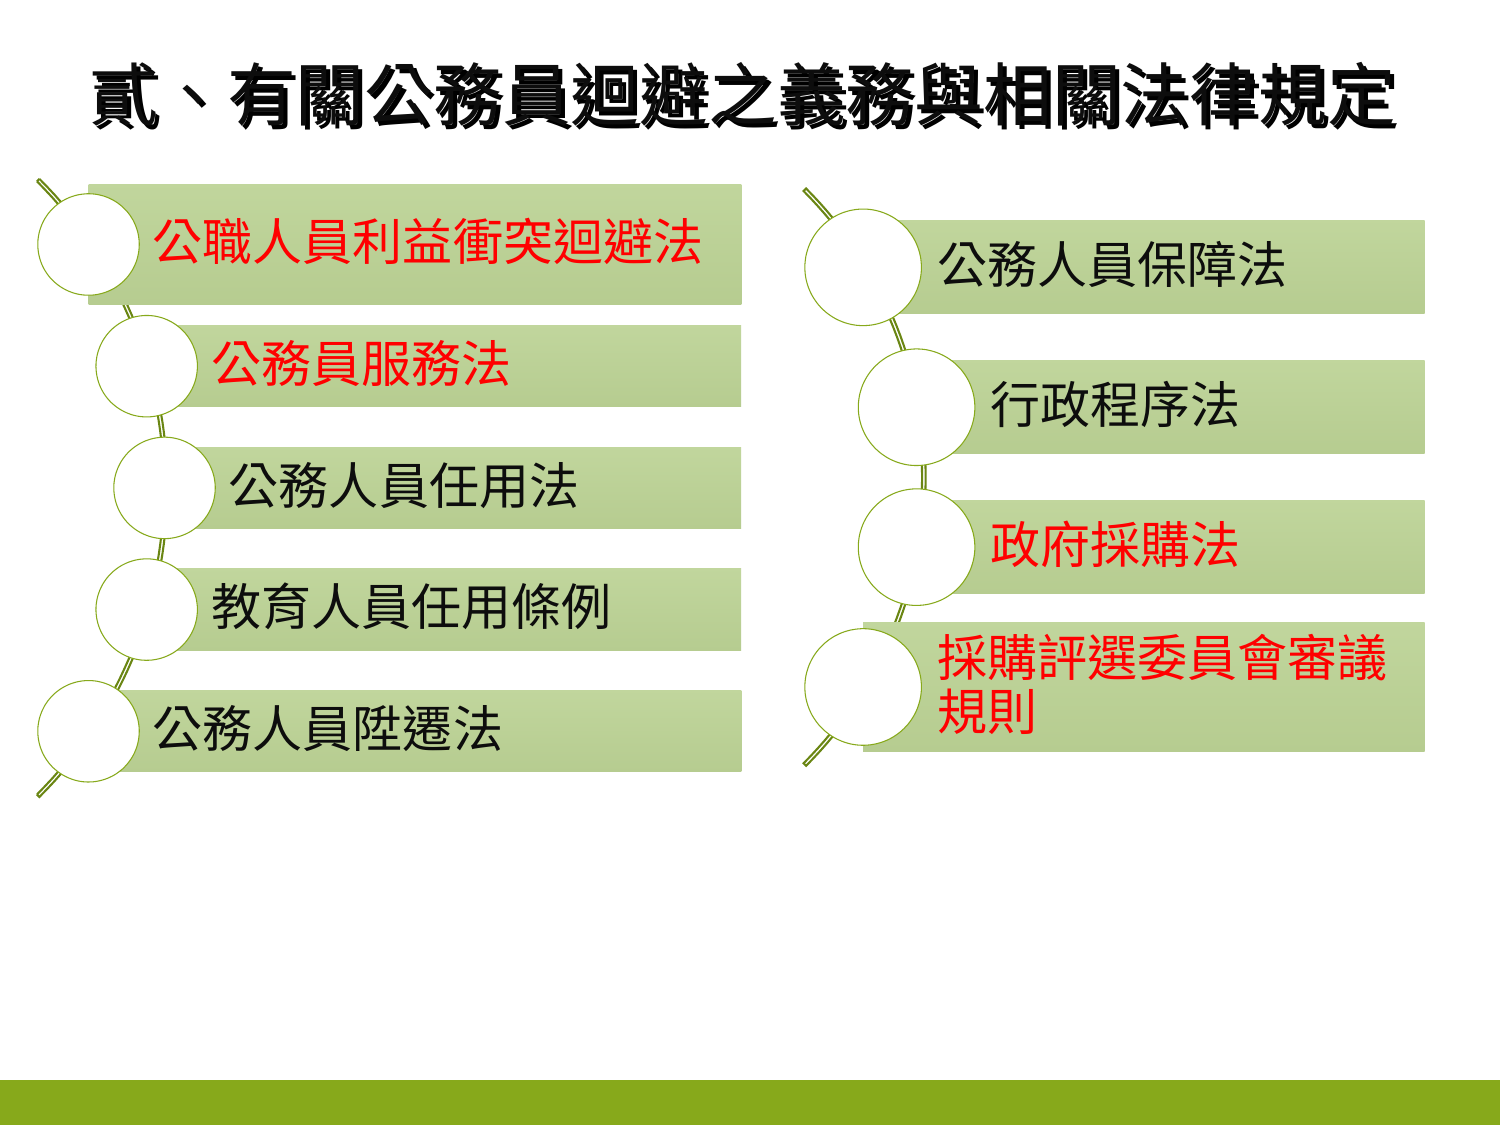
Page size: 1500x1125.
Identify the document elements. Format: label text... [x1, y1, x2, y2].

text_box 政府採購法 [953, 500, 1425, 594]
text_box [95, 558, 198, 661]
text_box [858, 488, 975, 606]
text_box 採購評選委員會審議規則 [863, 622, 1425, 752]
text_box 行政程序法 [953, 360, 1425, 454]
text_box [37, 193, 140, 296]
text_box [113, 437, 216, 539]
text_box 公務員服務法 [178, 325, 742, 407]
title 貳、有關公務員迴避之義務與相關法律規定 [0, 0, 1500, 141]
text_box 公務人員任用法 [196, 447, 742, 529]
text_box [804, 209, 922, 326]
text_box [95, 315, 198, 417]
text_box 公務人員保障法 [899, 220, 1425, 314]
text_box [858, 348, 975, 466]
text_box 教育人員任用條例 [178, 568, 742, 651]
text_box [37, 680, 140, 783]
text_box 公職人員利益衝突迴避法 [88, 184, 742, 305]
text_box [804, 628, 922, 746]
text_box 公務人員陞遷法 [120, 690, 742, 772]
